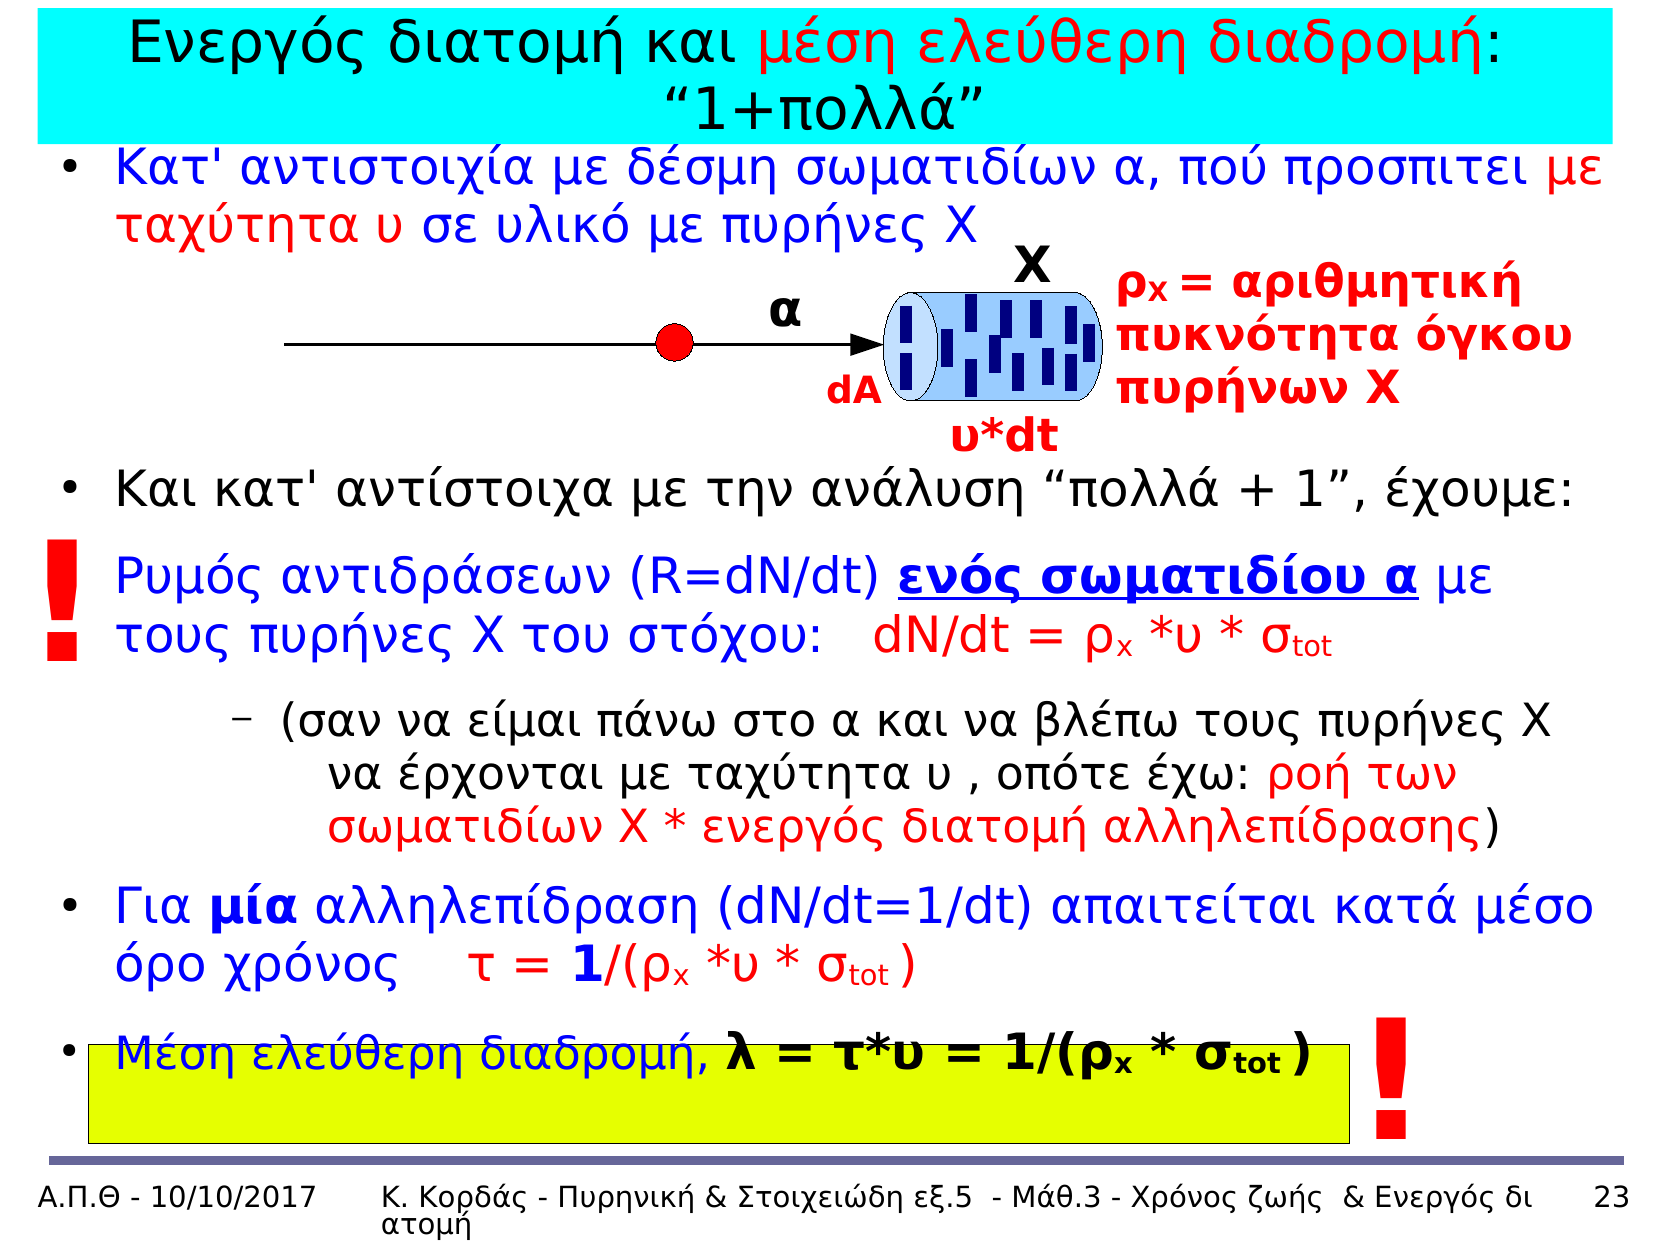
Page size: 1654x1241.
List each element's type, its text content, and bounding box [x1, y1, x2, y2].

text_box Χ [998, 228, 1074, 302]
text_box dA [811, 361, 924, 421]
text_box [655, 323, 694, 362]
list Κατ' αντιστοιχία με δέσμη σωματιδίων α, πού προσπιτει με ταχύτητα υ σε υλικό με πυρήνες Χ Και κατ' αντίστοιχα με την ανάλυση “πολλά + 1”, έχουμε: Ρυμός αντιδράσεων (R=dN/dt) ενός σωματιδίου α με τους πυρήνες Χ του στόχου: dN/dt = ρx *υ * σtot (σαν να είμαι πάνω στο α και να βλέπω τους πυρήνες Χ να έρχονται με ταχύτητα υ , oπότε έχω: ροή των σωματιδίων Χ * ενεργός διατομή αλληλεπίδρασης) Για μία αλληλεπίδραση (dN/dt=1/dt) απαιτείται κατά μέσο όρο χρόνος τ = 1/(ρx *υ * σtot ) Μέση ελεύθερη διαδρομή, λ = τ*υ = 1/(ρx * σtot ) [43, 138, 1619, 1221]
text_box α [753, 272, 829, 346]
text_box ! [1339, 977, 1445, 1187]
title Ενεργός διατομή και μέση ελεύθερη διαδρομή: “1+πολλά” [37, 8, 1613, 145]
text_box ! [10, 498, 116, 709]
text_box ρΧ = αριθμητική πυκνότητα όγκου πυρήνων Χ [1100, 247, 1654, 438]
text_box [914, 292, 1100, 401]
text_box υ*dt [934, 401, 1123, 470]
